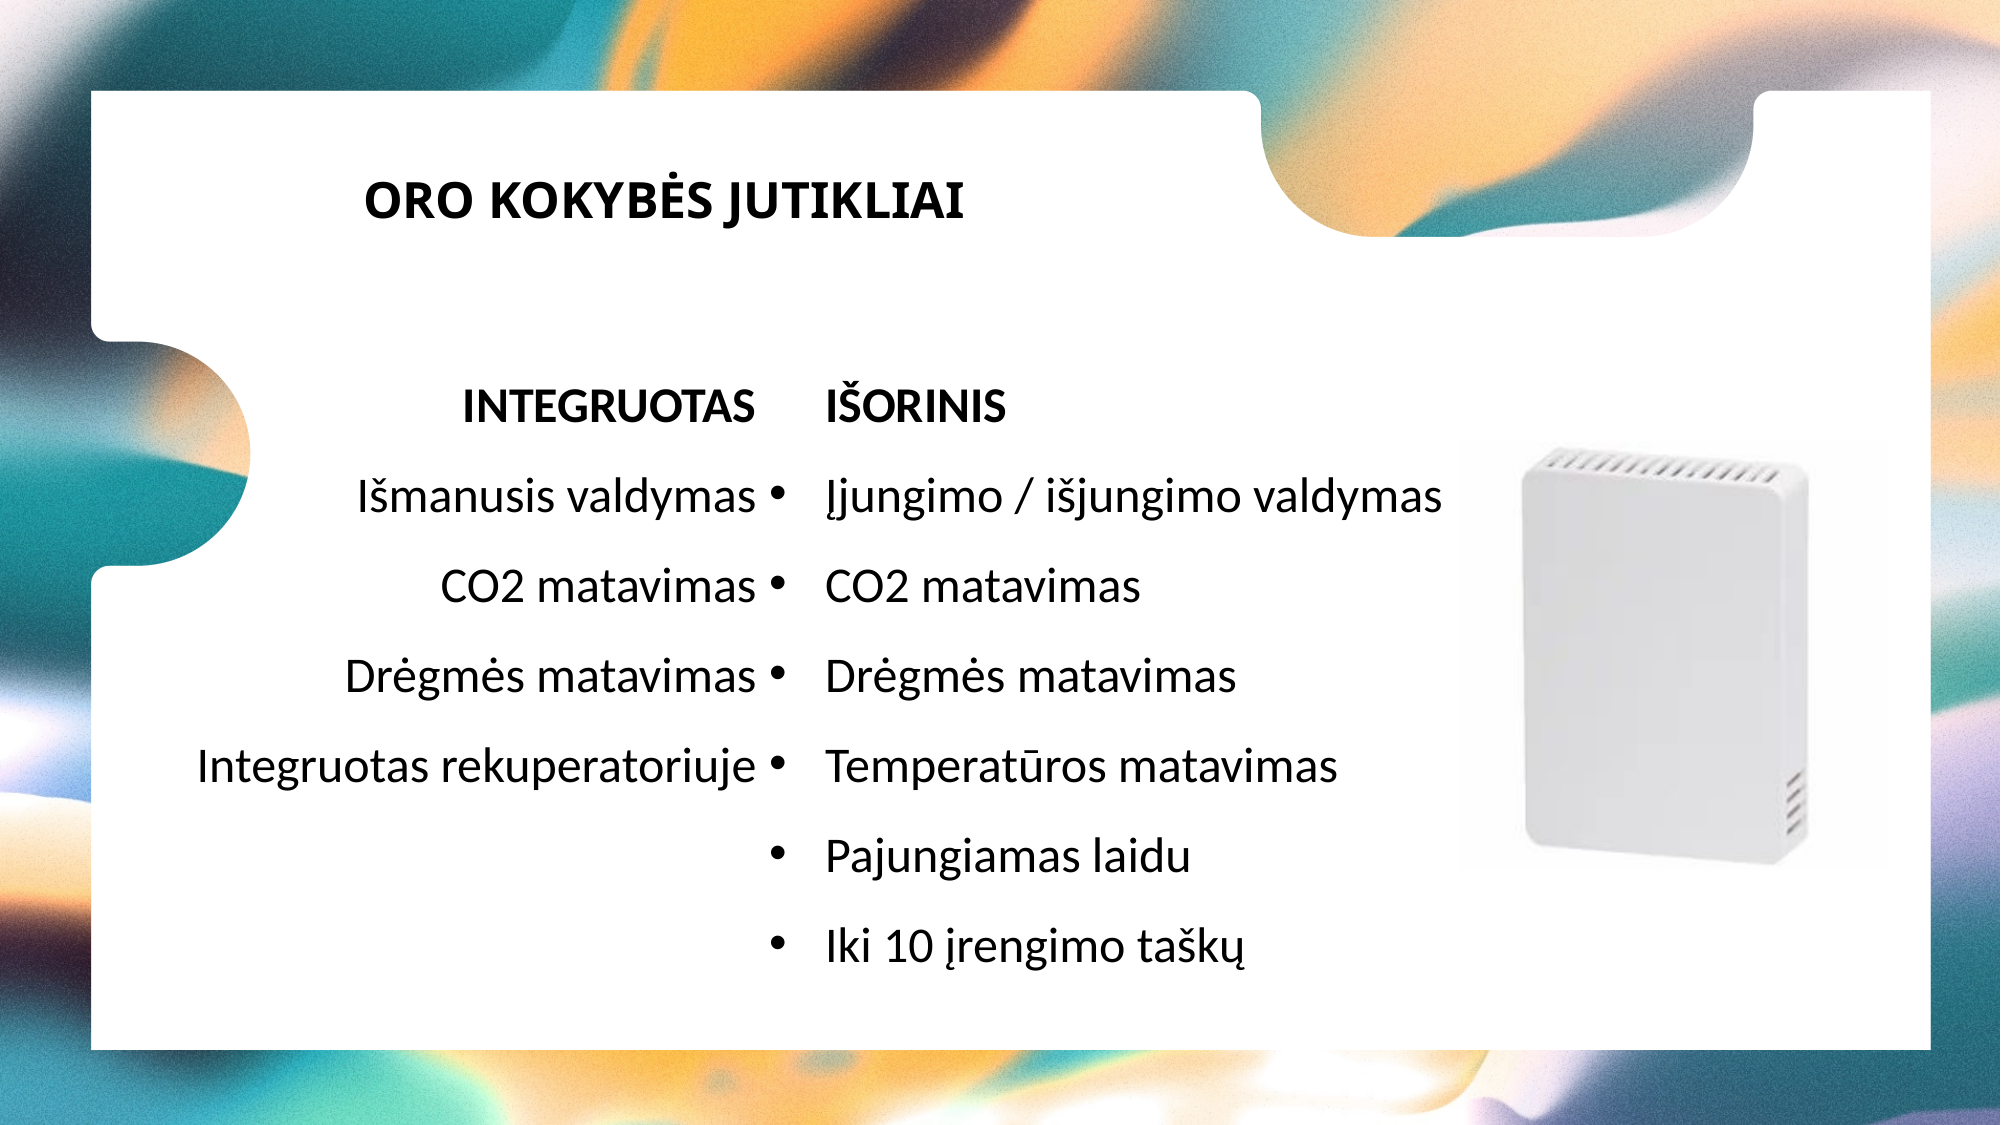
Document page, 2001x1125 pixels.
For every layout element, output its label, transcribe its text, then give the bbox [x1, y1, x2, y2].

text_box IŠORINIS Įjungimo / išjungimo valdymas CO2 matavimas Drėgmės matavimas Temperatūros matavimas Pajungiamas laidu Iki 10 įrengimo taškų [754, 334, 1499, 980]
text_box INTEGRUOTAS Išmanusis valdymas CO2 matavimas Drėgmės matavimas Integruotas rekuperatoriuje [66, 334, 754, 800]
text_box ORO KOKYBĖS JUTIKLIAI [38, 161, 1290, 236]
picture [0, 0, 2000, 1125]
